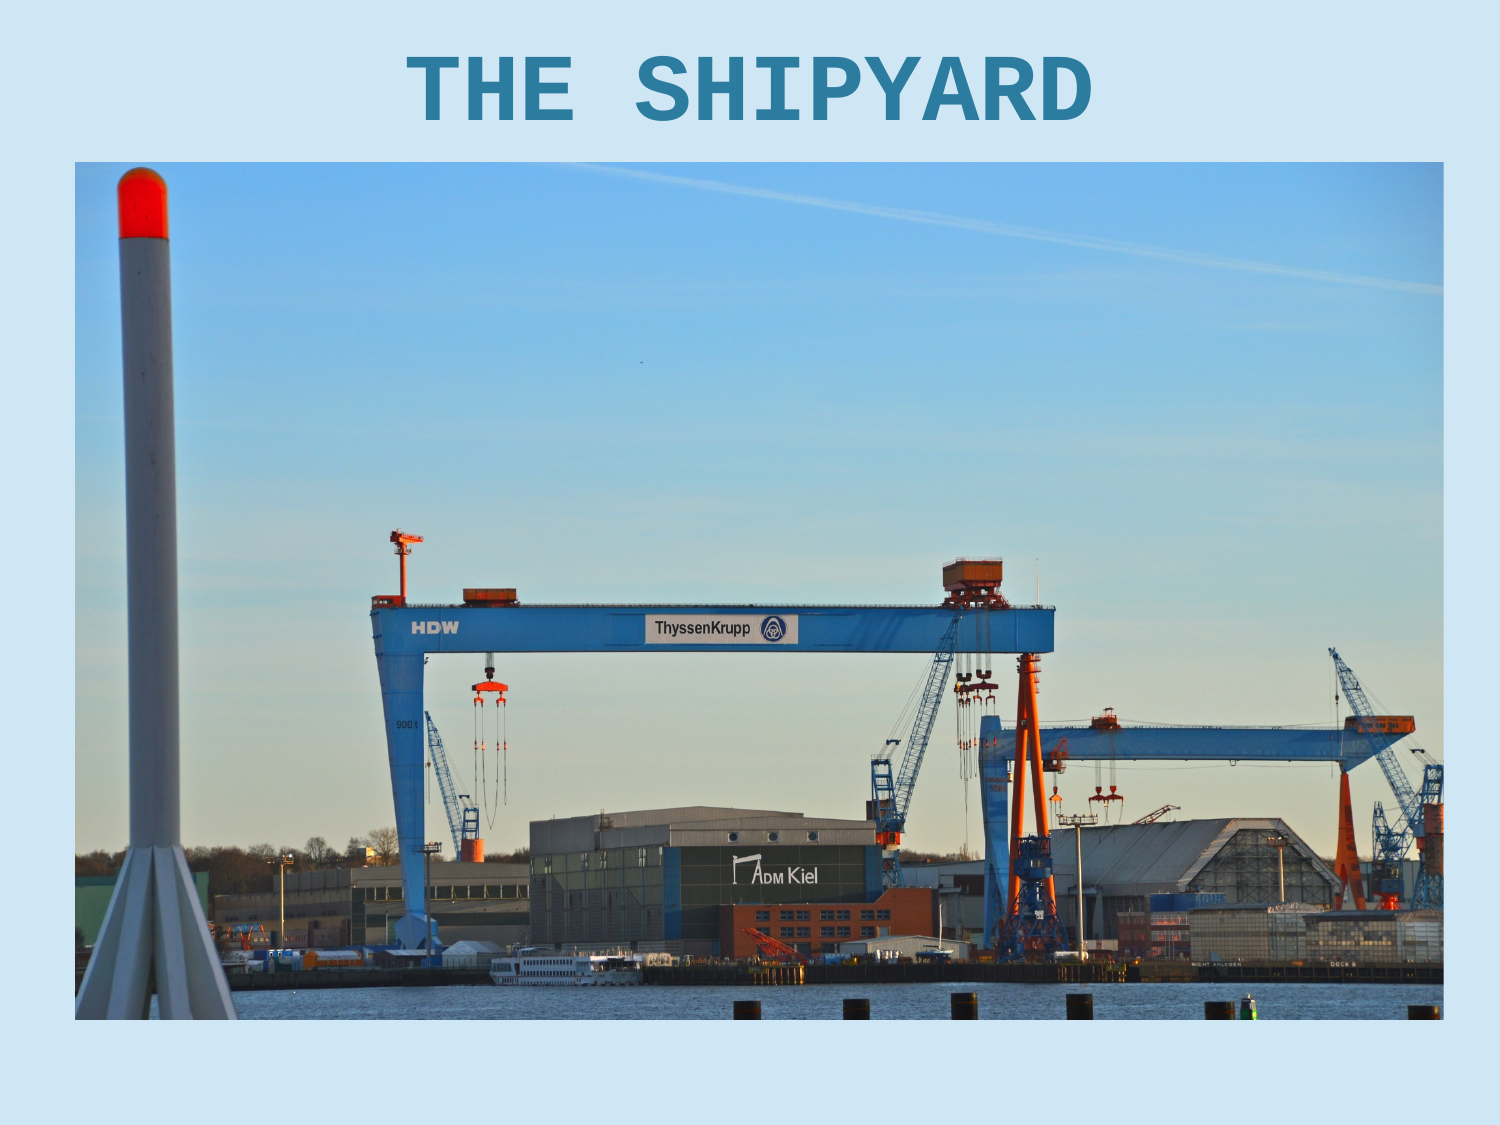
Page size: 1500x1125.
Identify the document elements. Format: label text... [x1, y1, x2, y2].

picture [75, 162, 1444, 1020]
title THE SHIPYARD [90, 17, 1410, 144]
